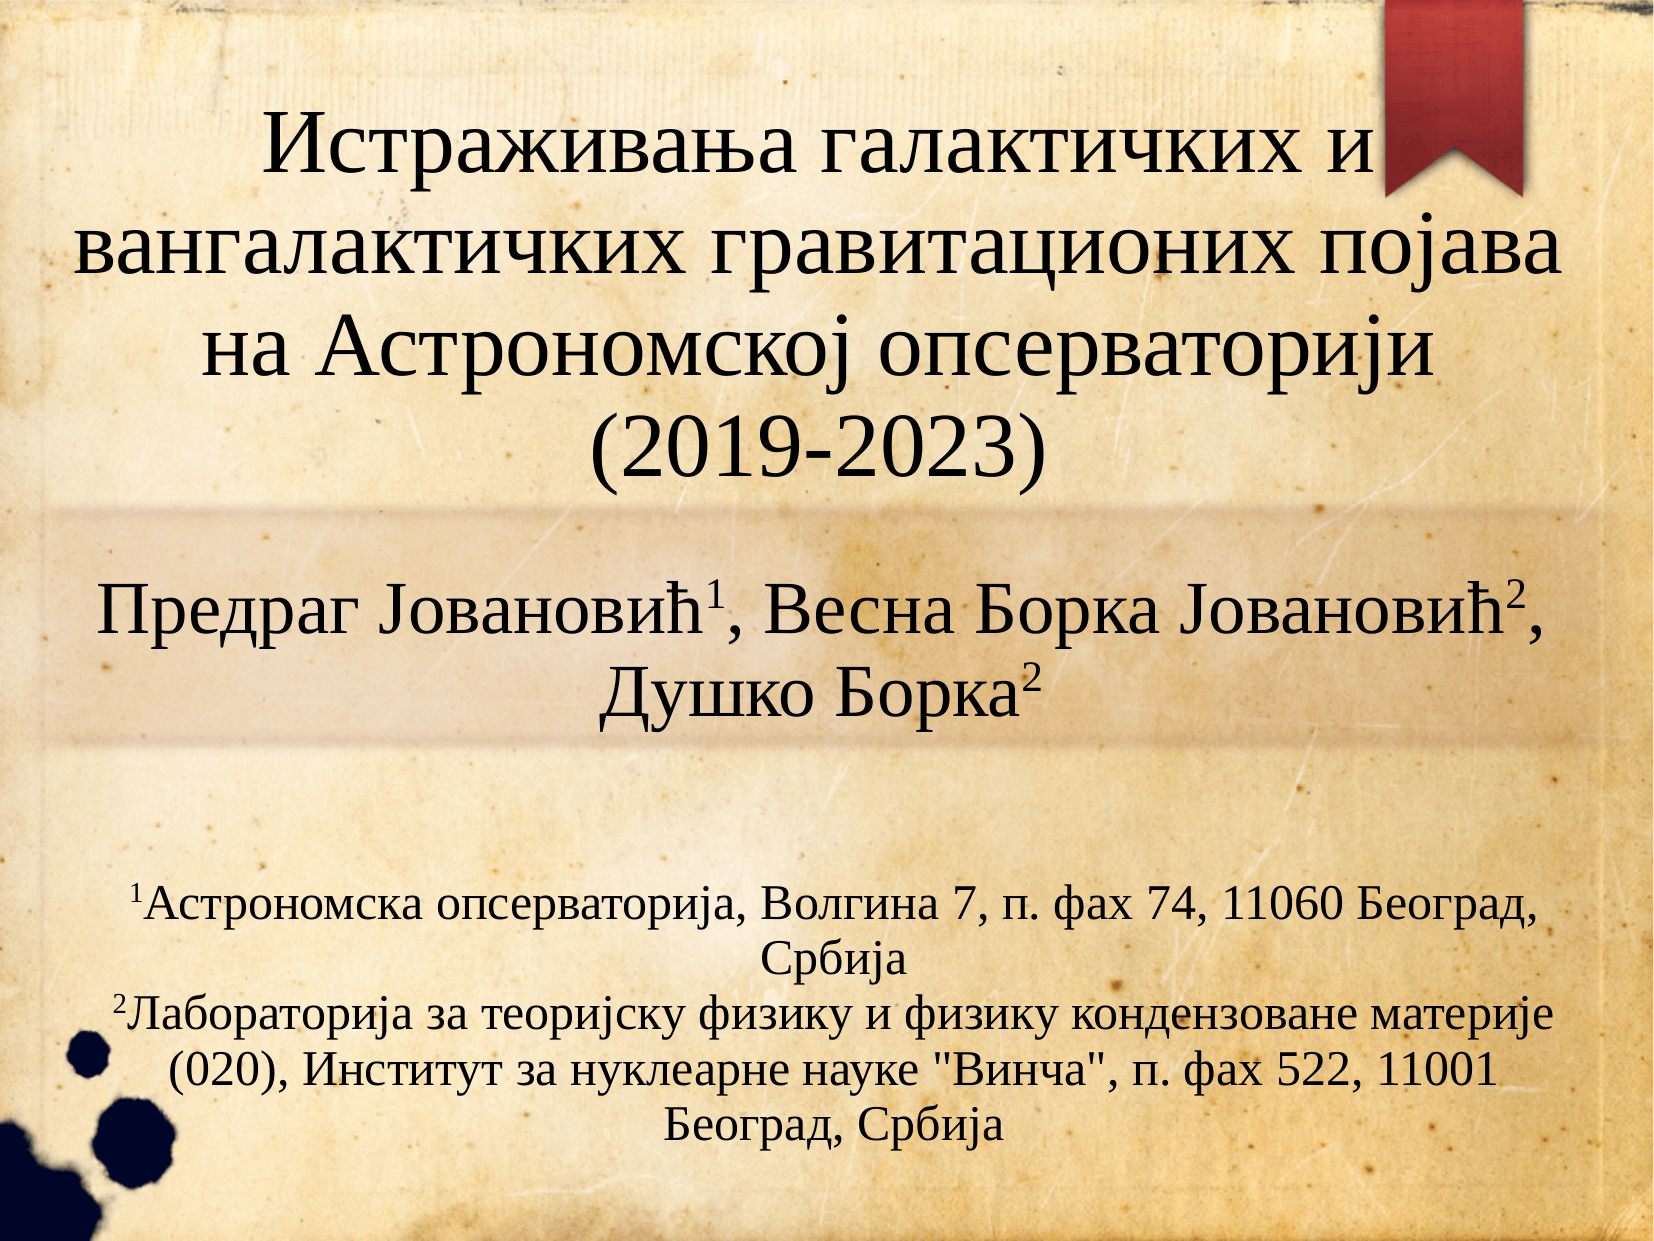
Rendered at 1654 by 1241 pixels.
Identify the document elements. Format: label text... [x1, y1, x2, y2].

text_box Предраг Јовановић1, Весна Борка Јовановић2, Душко Борка2 [86, 551, 1557, 748]
title Истраживања галактичких и вангалактичких гравитационих појава на Астрономској опсерваторији (2019-2023) [62, 90, 1577, 497]
picture [0, 0, 1654, 1241]
text_box 1Астрономска опсерваторија, Волгина 7, п. фах 74, 11060 Београд, Србија 2Лабораторија за теоријску физику и физику кондензоване материје (020), Институт за нуклеарне науке "Винча", п. фах 522, 11001 Београд, Србија [78, 867, 1591, 1159]
